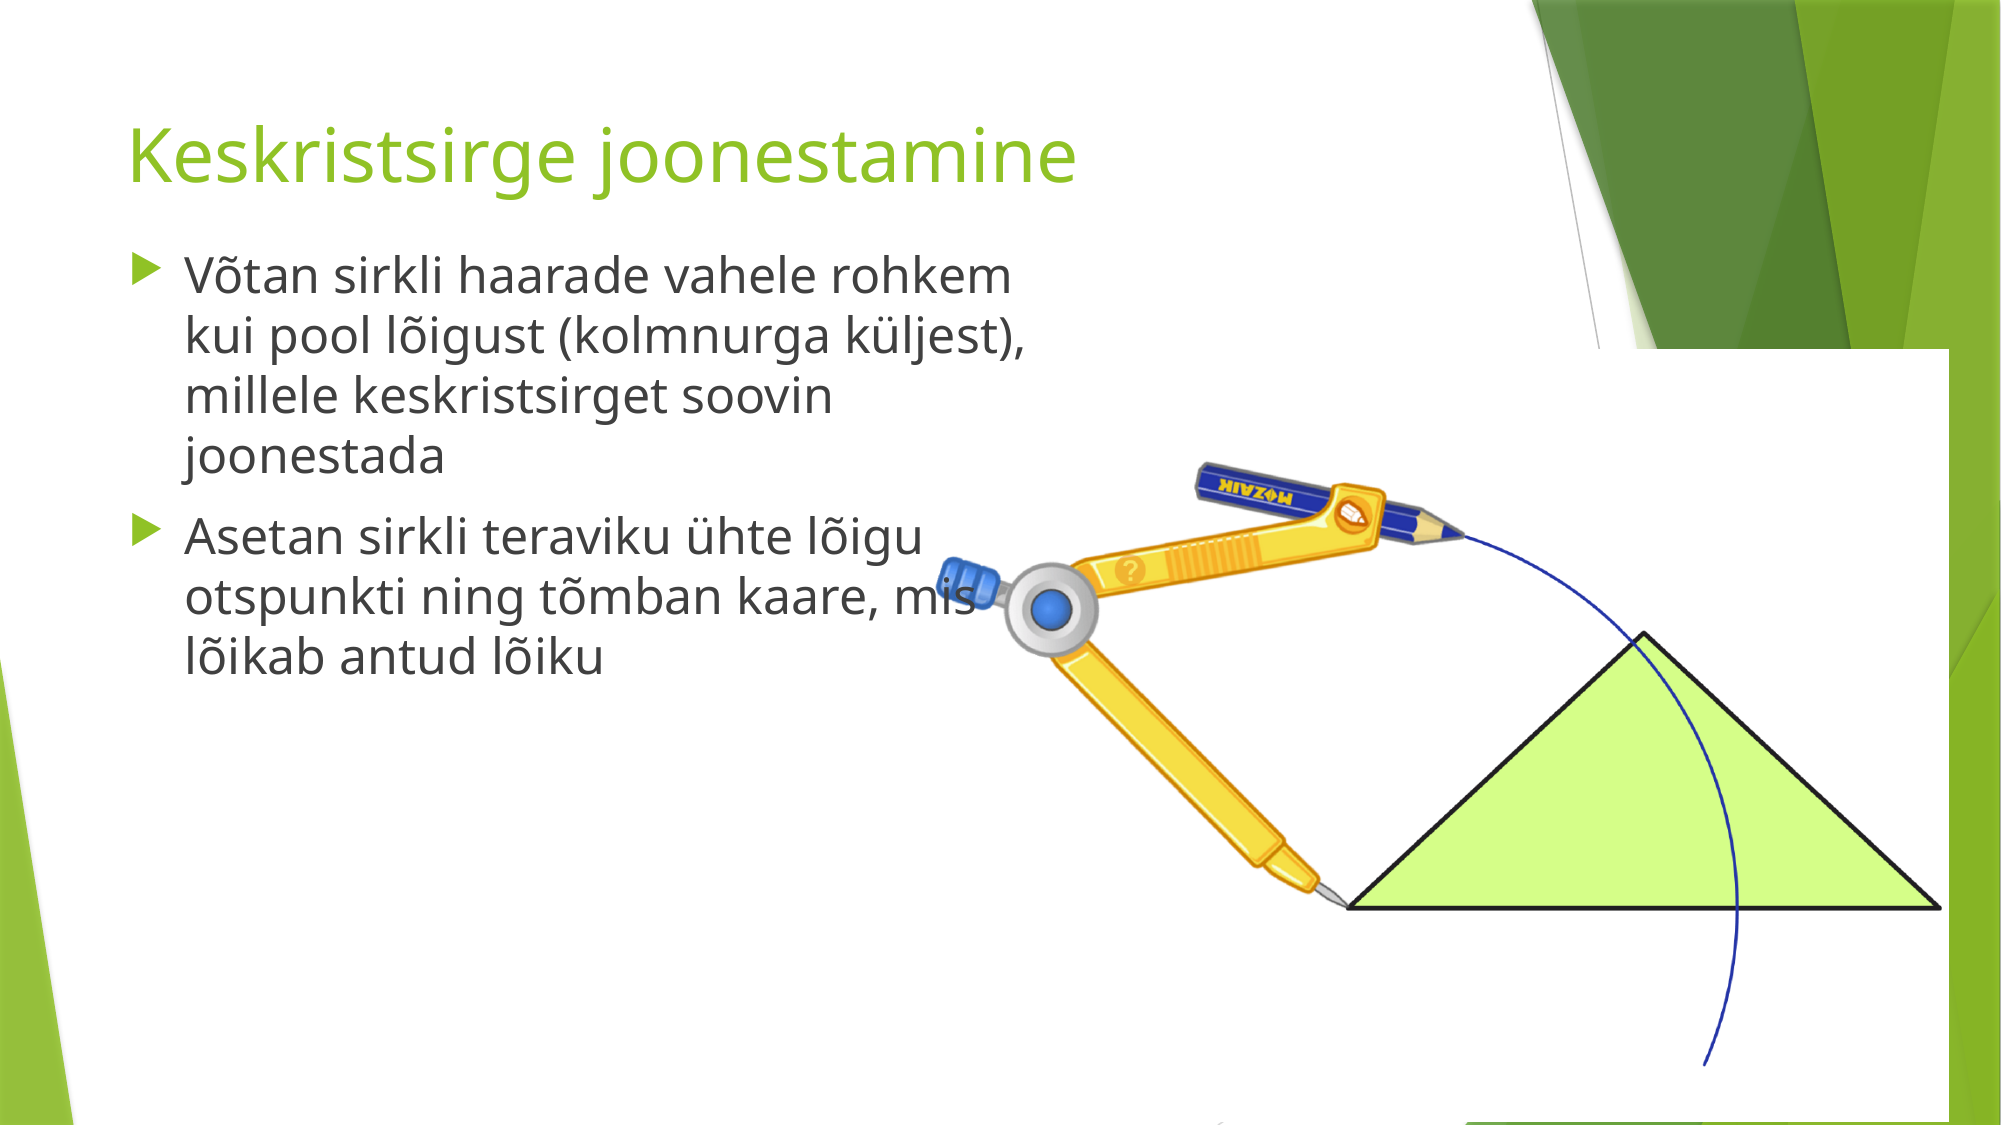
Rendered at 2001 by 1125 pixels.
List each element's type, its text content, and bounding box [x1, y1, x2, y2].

picture [905, 349, 1949, 1123]
list Võtan sirkli haarade vahele rohkem kui pool lõigust (kolmnurga küljest), millele keskristsirget soovin joonestada Asetan sirkli teraviku ühte lõigu otspunkti ning tõmban kaare, mis lõikab antud lõiku [113, 236, 1093, 1063]
title Keskristsirge joonestamine [111, 99, 1522, 317]
